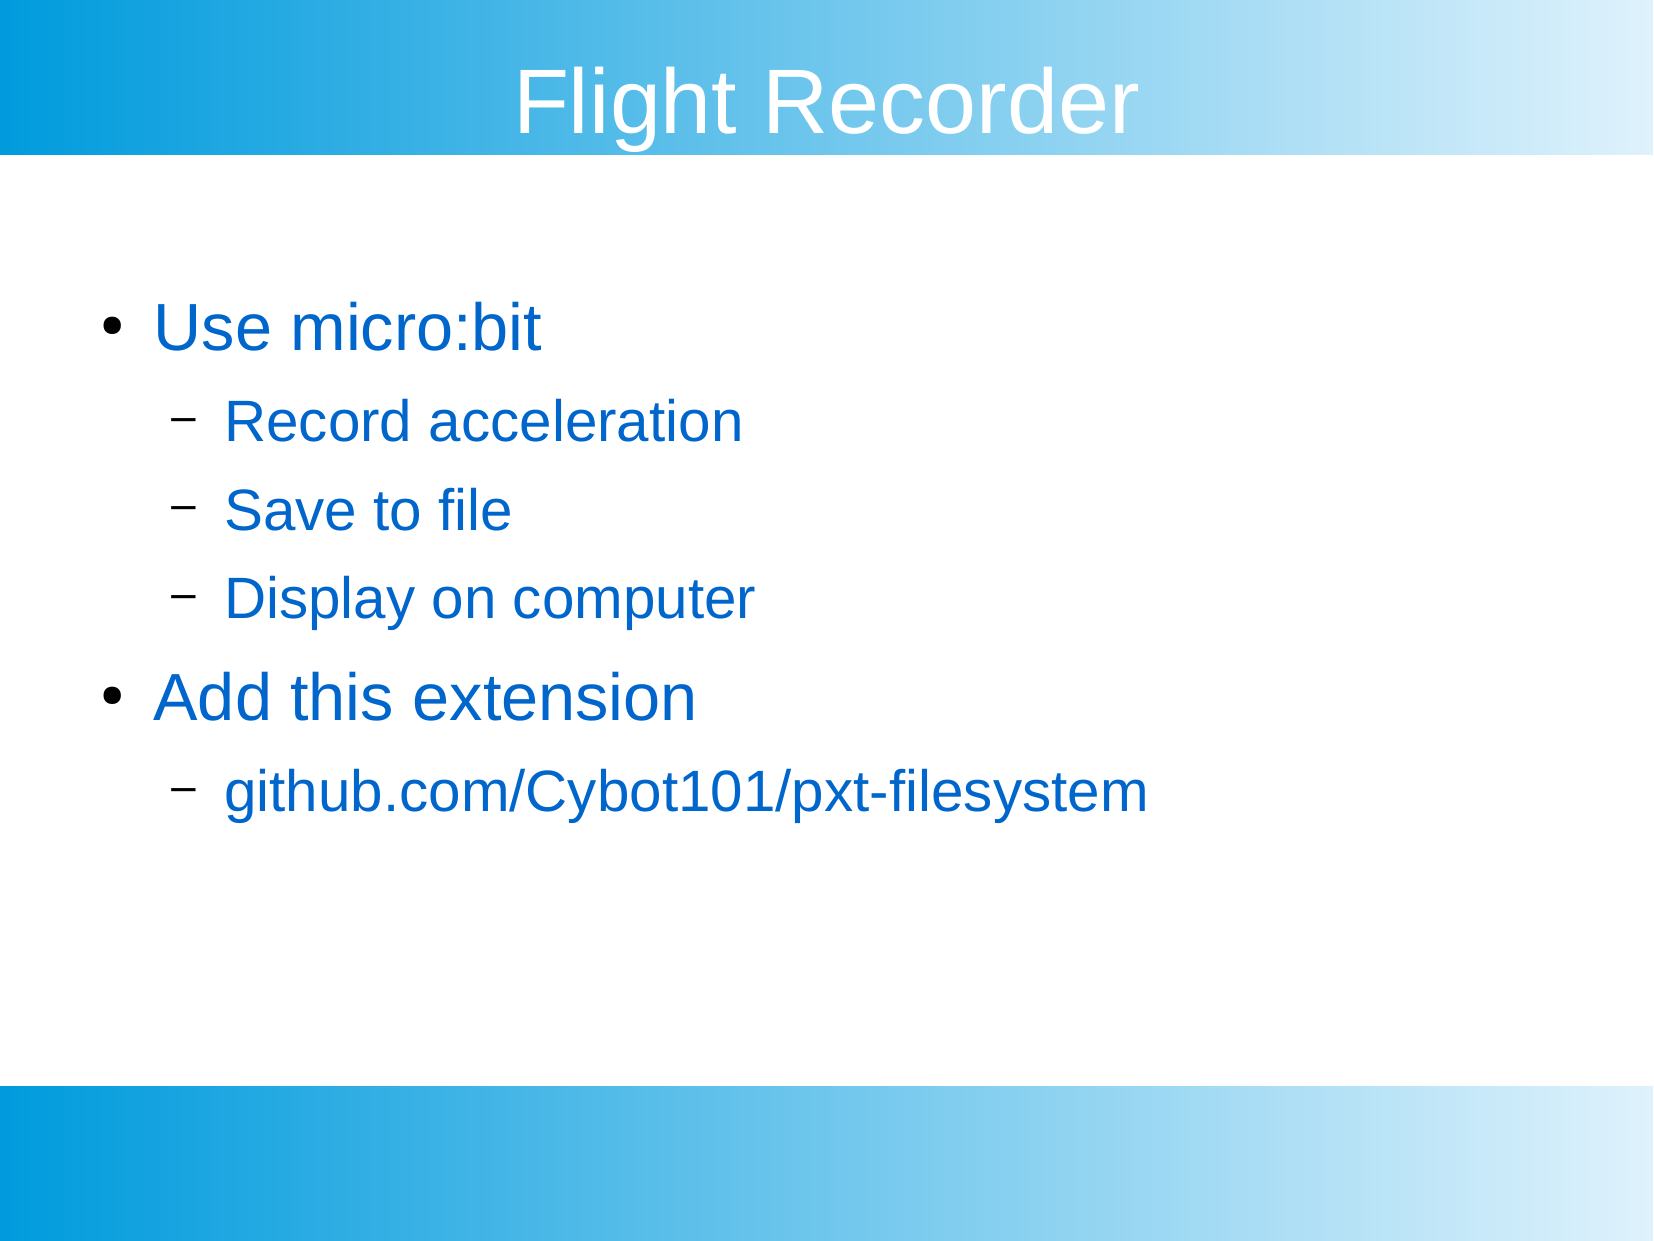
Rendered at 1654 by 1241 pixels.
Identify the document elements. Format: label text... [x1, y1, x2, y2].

title Flight Recorder [82, 49, 1571, 155]
list Use micro:bit Record acceleration Save to file Display on computer Add this extension github.com/Cybot101/pxt-filesystem [82, 290, 1571, 1010]
